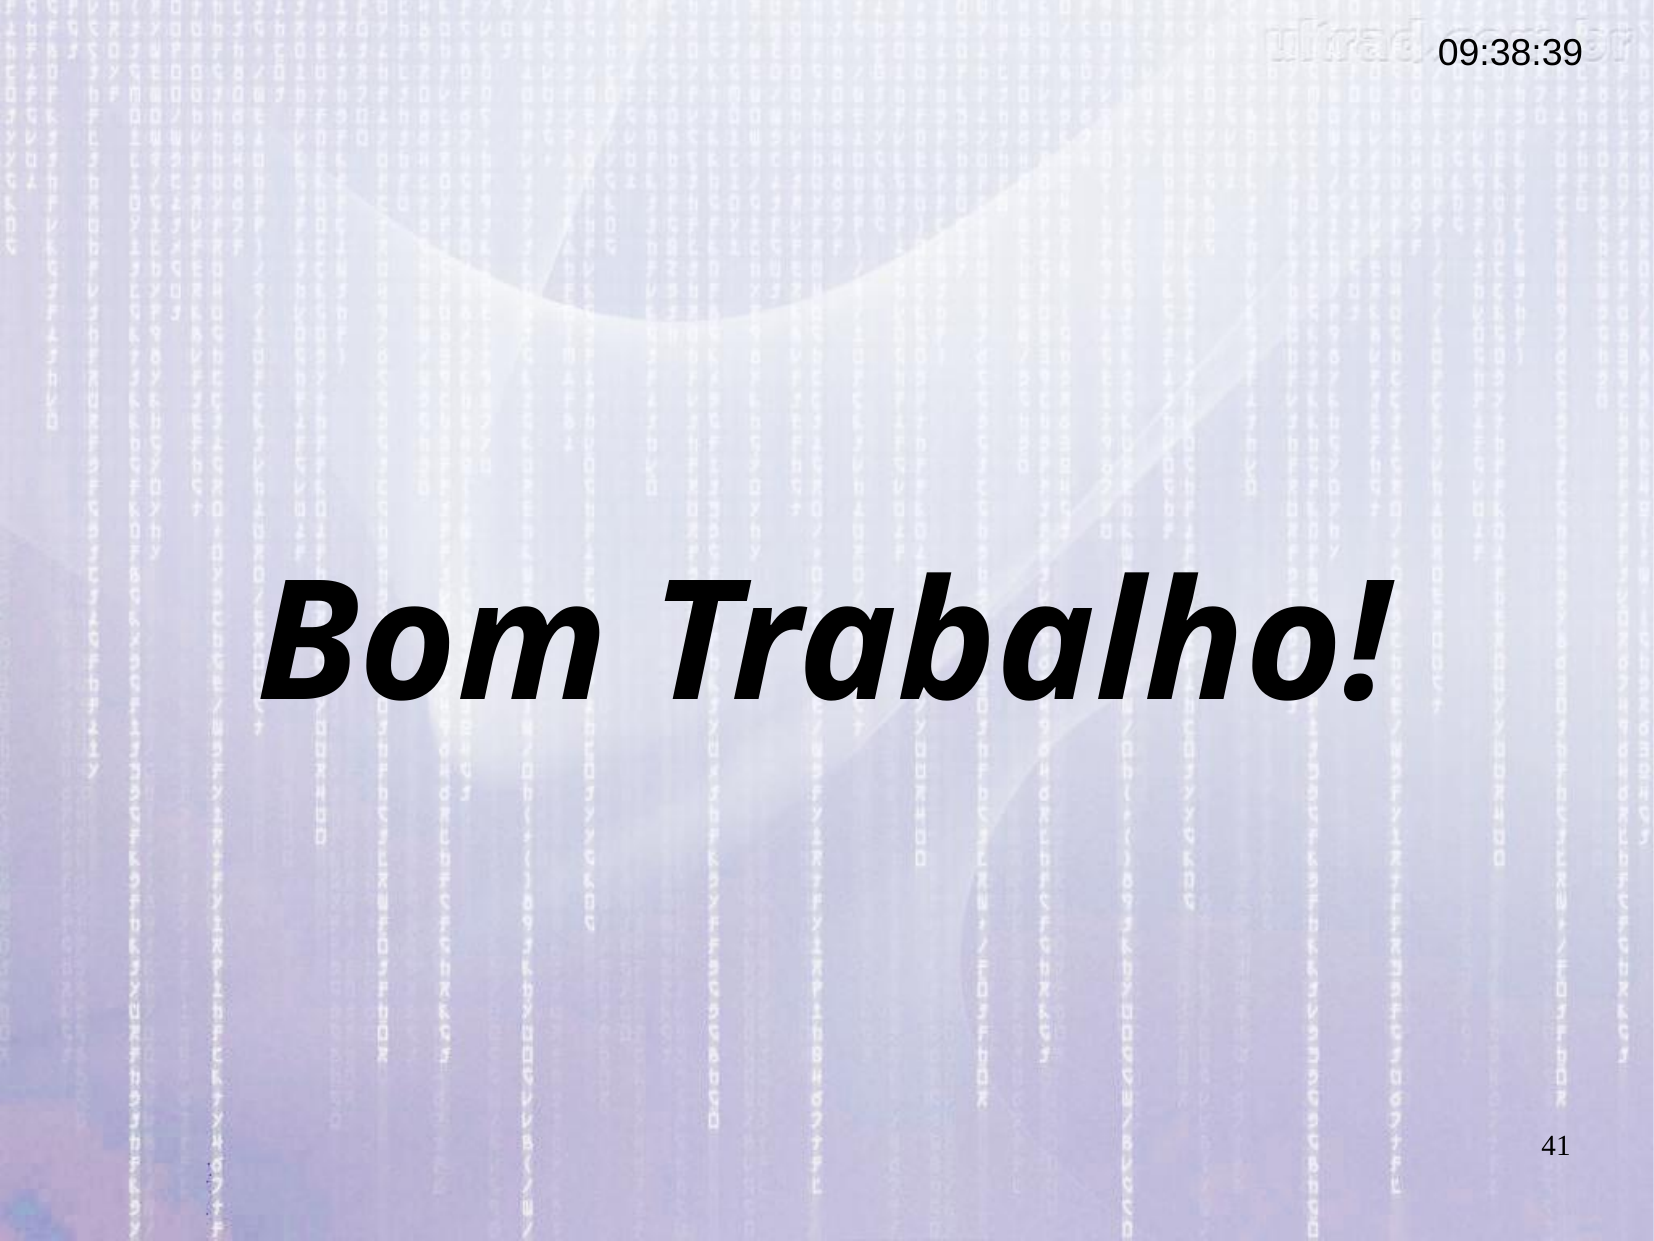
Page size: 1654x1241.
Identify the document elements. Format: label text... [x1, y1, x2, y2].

text_box Bom Trabalho! [41, 513, 1607, 758]
picture [0, 0, 1654, 1241]
text_box 12:04:18 [1423, 23, 1631, 94]
